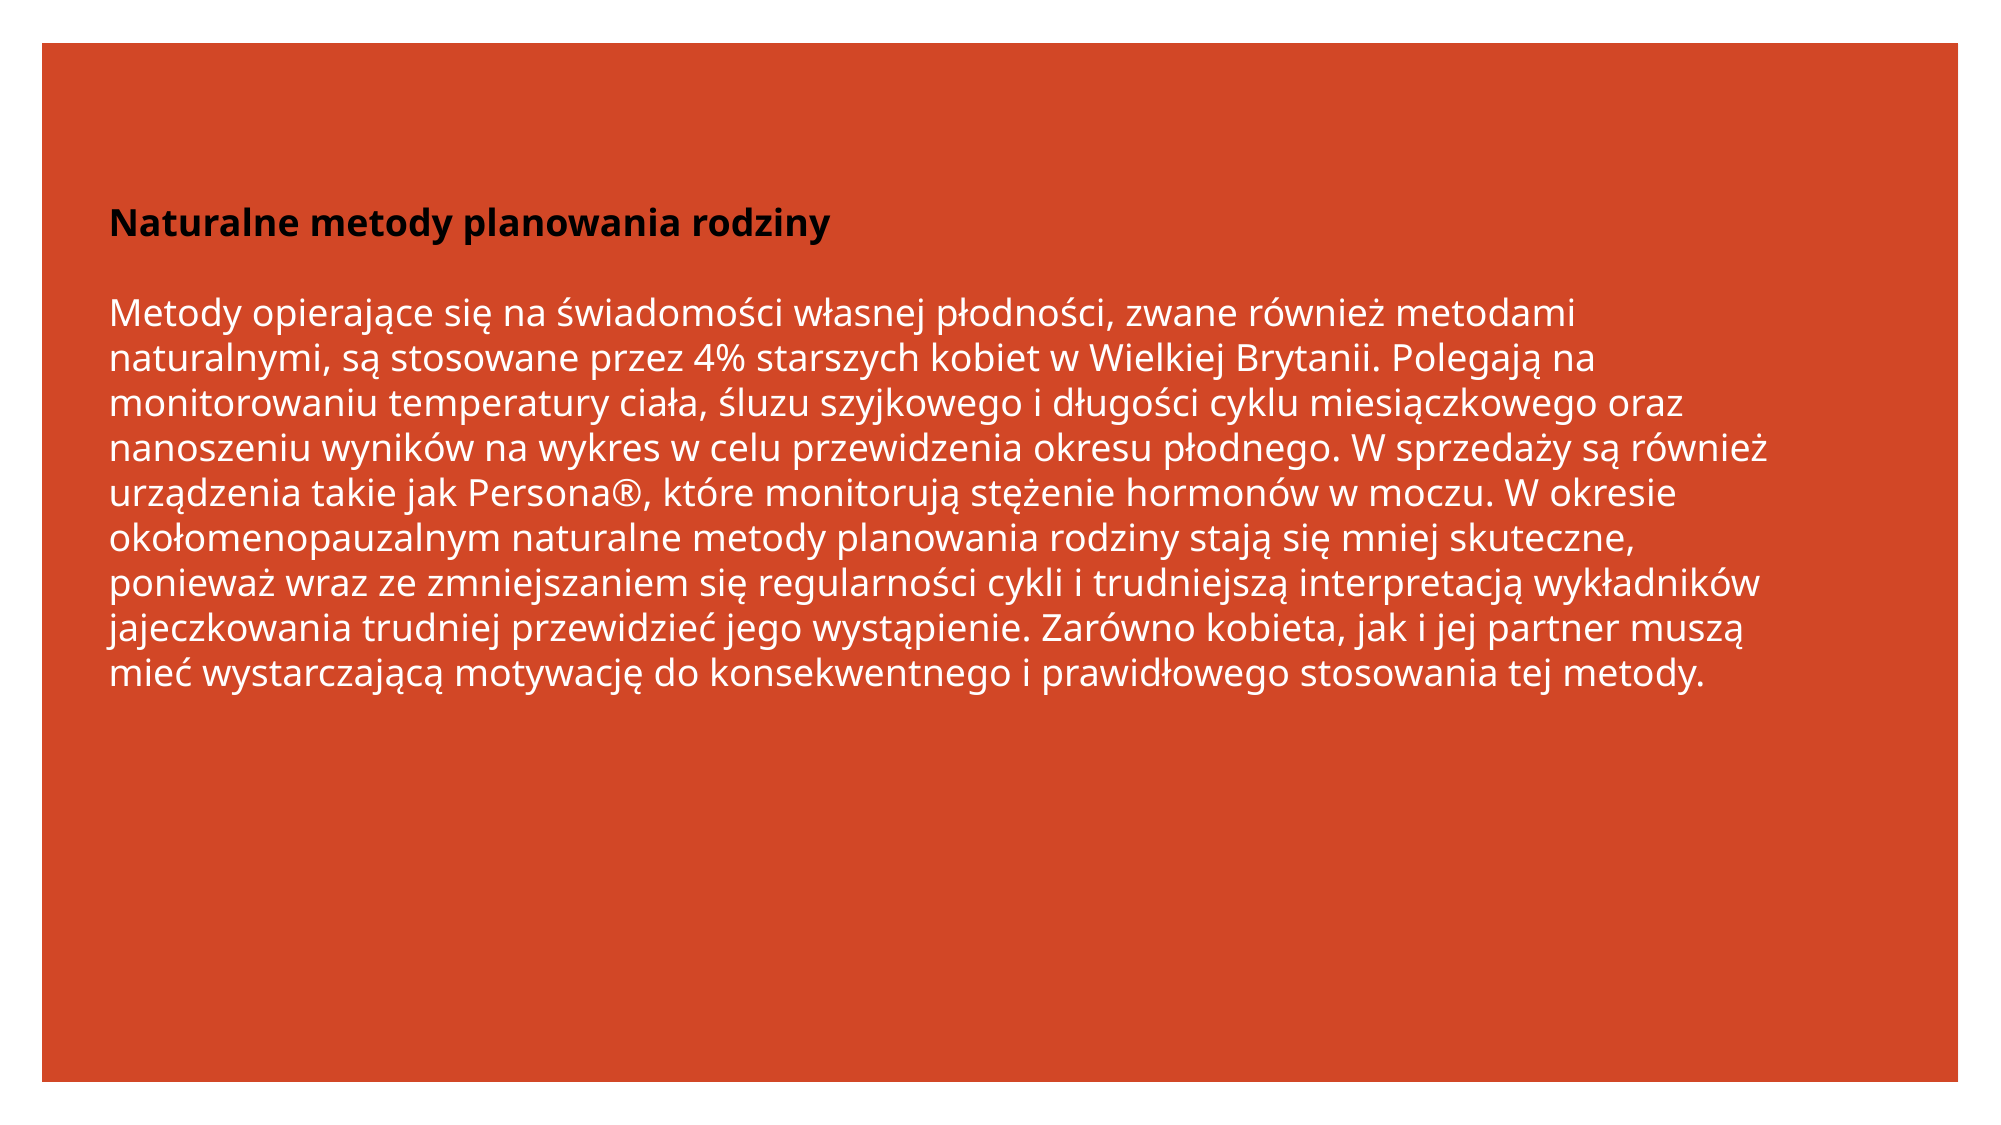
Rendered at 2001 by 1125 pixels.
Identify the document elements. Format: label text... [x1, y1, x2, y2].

text_box Naturalne metody planowania rodziny Metody opierające się na świadomości własnej płodności, zwane również metodami naturalnymi, są stosowane przez 4% starszych kobiet w Wielkiej Brytanii. Polegają na monitorowaniu temperatury ciała, śluzu szyjkowego i długości cyklu miesiączkowego oraz nanoszeniu wyników na wykres w celu przewidzenia okresu płodnego. W sprzedaży są również urządzenia takie jak Persona®, które monitorują stężenie hormonów w moczu. W okresie okołomenopauzalnym naturalne metody planowania rodziny stają się mniej skuteczne, ponieważ wraz ze zmniejszaniem się regularności cykli i trudniejszą interpretacją wykładników jajeczkowania trudniej przewidzieć jego wystąpienie. Zarówno kobieta, jak i jej partner muszą mieć wystarczającą motywację do konsekwentnego i prawidłowego stosowania tej metody. [93, 191, 1824, 707]
